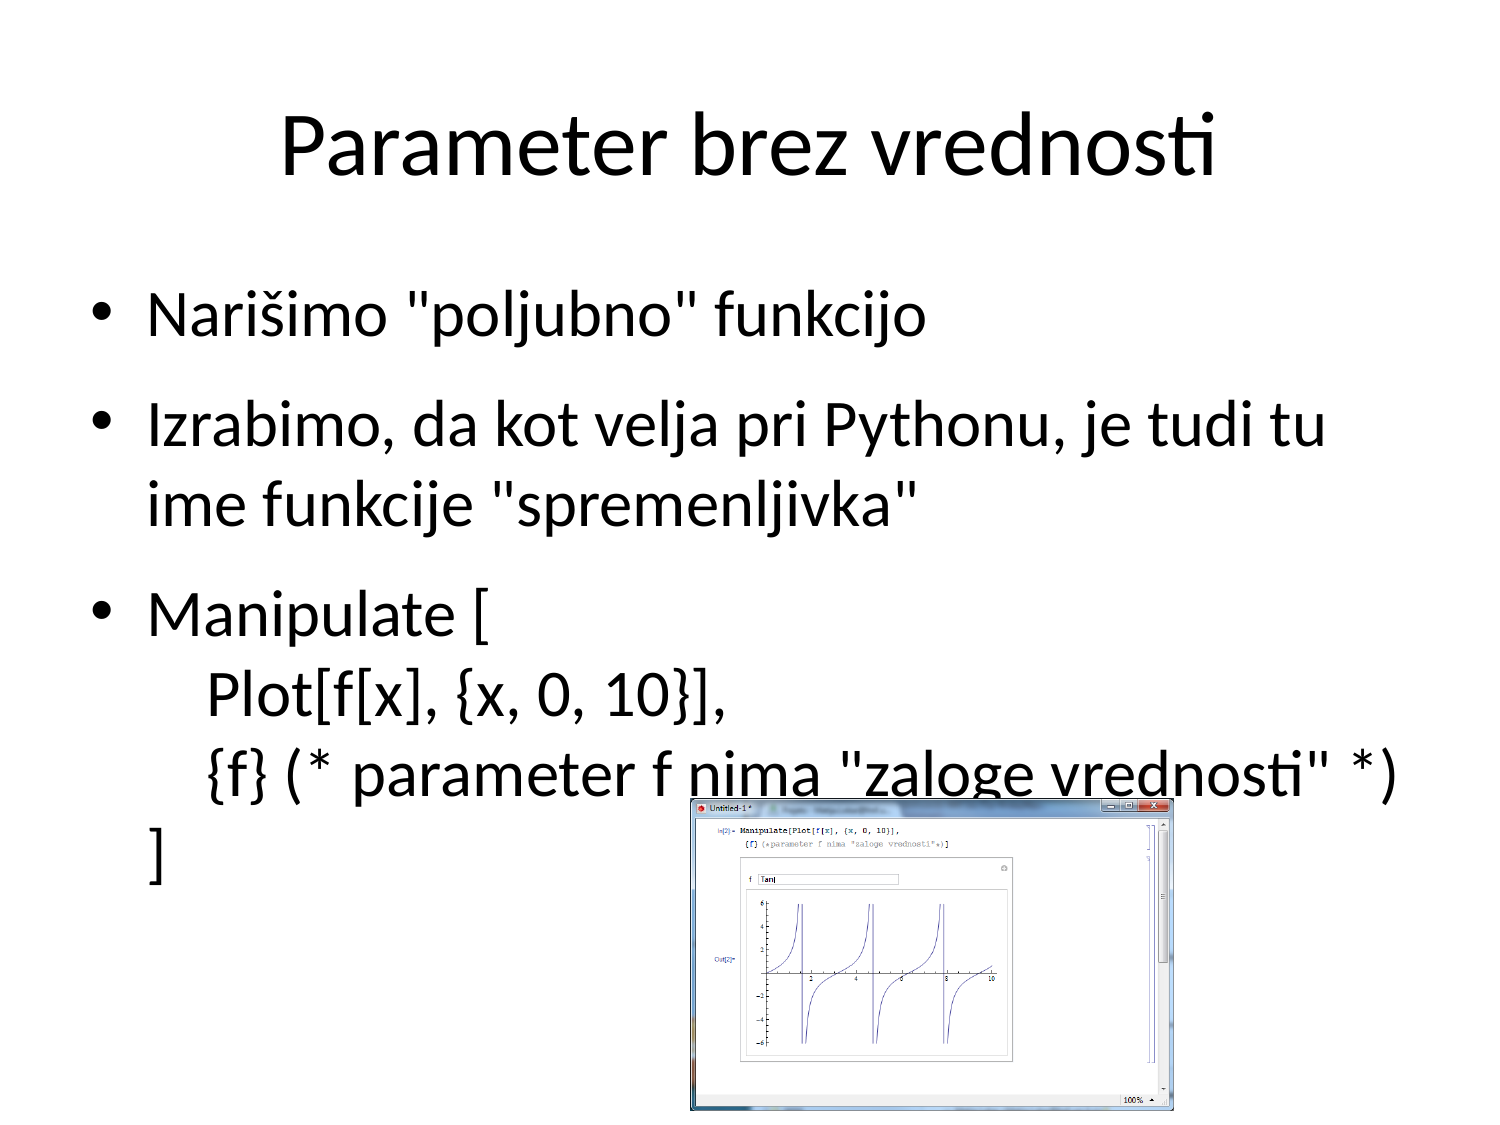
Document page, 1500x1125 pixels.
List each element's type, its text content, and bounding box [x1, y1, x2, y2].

list Narišimo "poljubno" funkcijo Izrabimo, da kot velja pri Pythonu, je tudi tu ime funkcije "spremenljivka" Manipulate [ Plot[f[x], {x, 0, 10}], {f} (* parameter f nima "zaloge vrednosti" *) ] [75, 262, 1425, 1005]
picture [690, 798, 1174, 1111]
title Parameter brez vrednosti [75, 45, 1425, 233]
